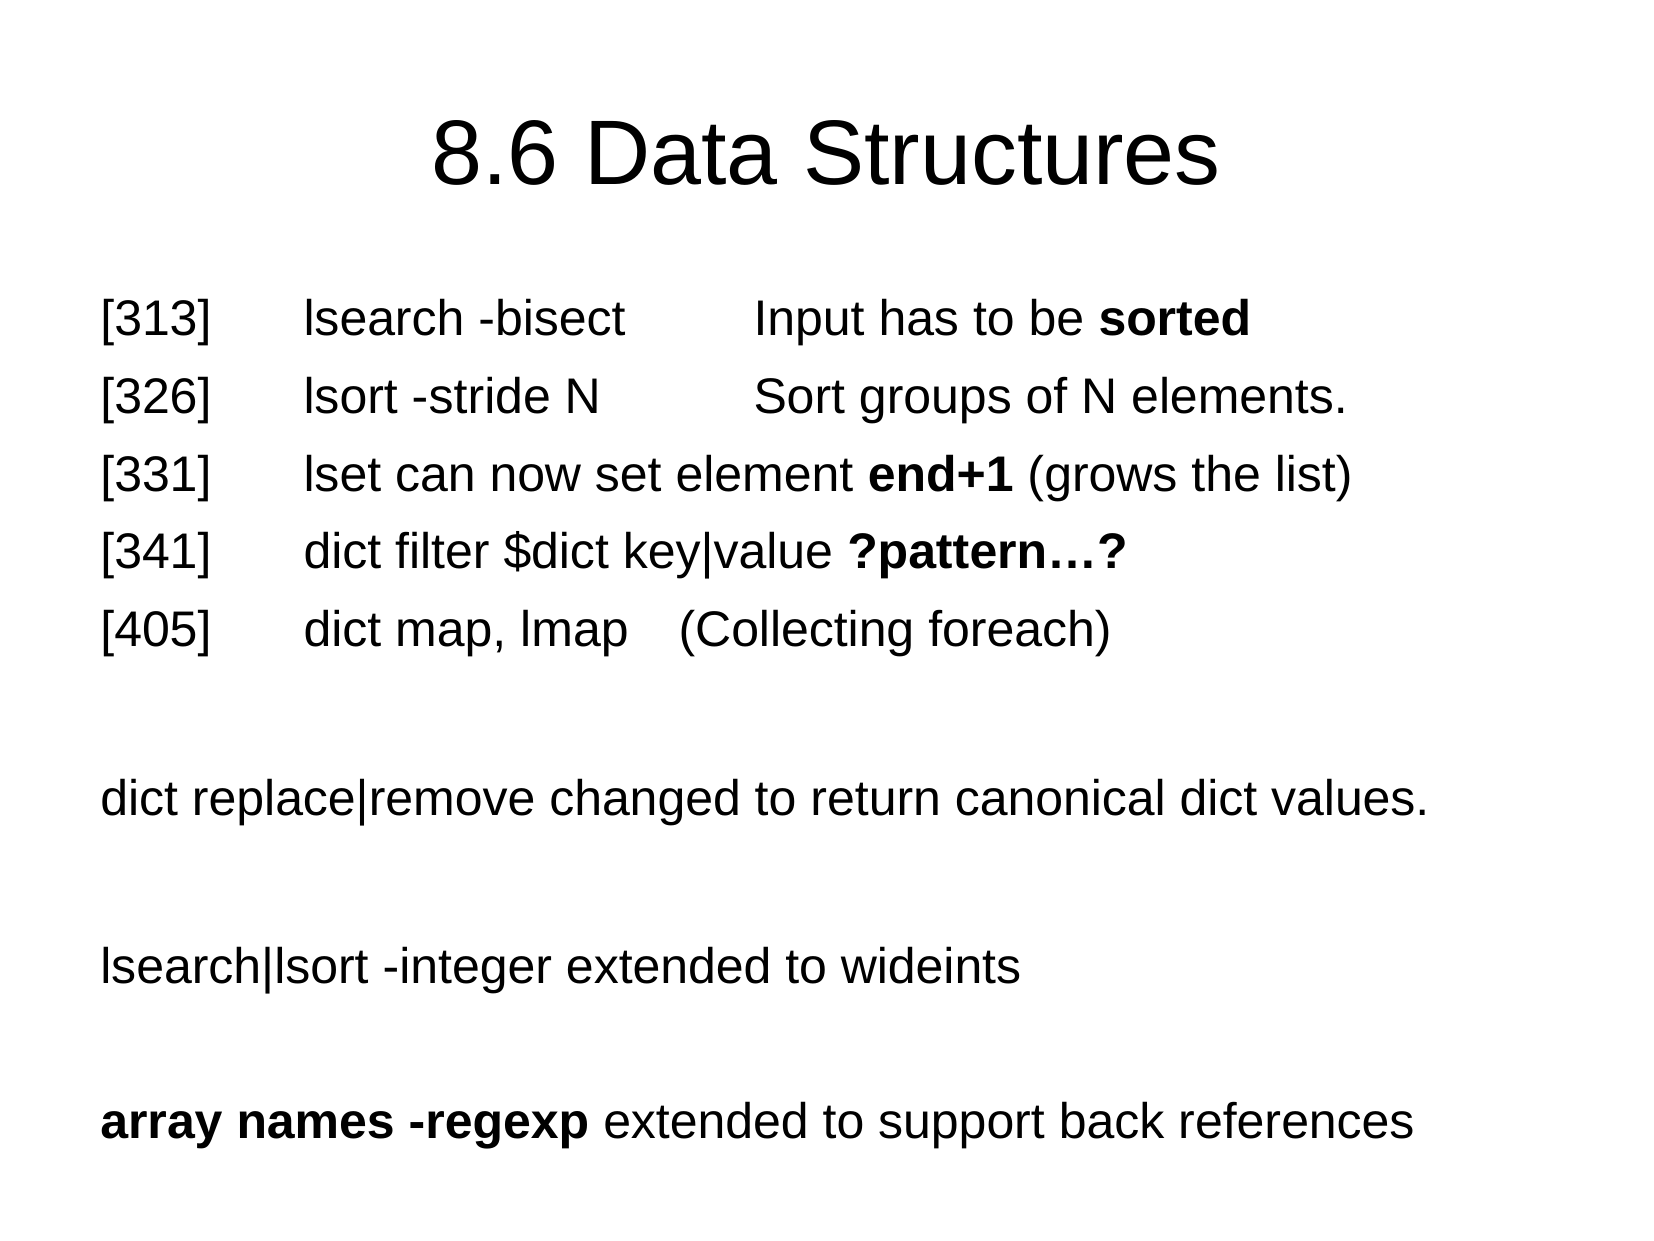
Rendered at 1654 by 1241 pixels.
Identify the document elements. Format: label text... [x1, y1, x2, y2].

title 8.6 Data Structures [82, 56, 1571, 250]
list [313] lsearch -bisect Input has to be sorted [326] lsort -stride N Sort groups of N elements. [331] lset can now set element end+1 (grows the list) [341] dict filter $dict key|value ?pattern…? [405] dict map, lmap (Collecting foreach) dict replace|remove changed to return canonical dict values. lsearch|lsort -integer extended to wideints array names -regexp extended to support back references [82, 290, 1571, 1201]
